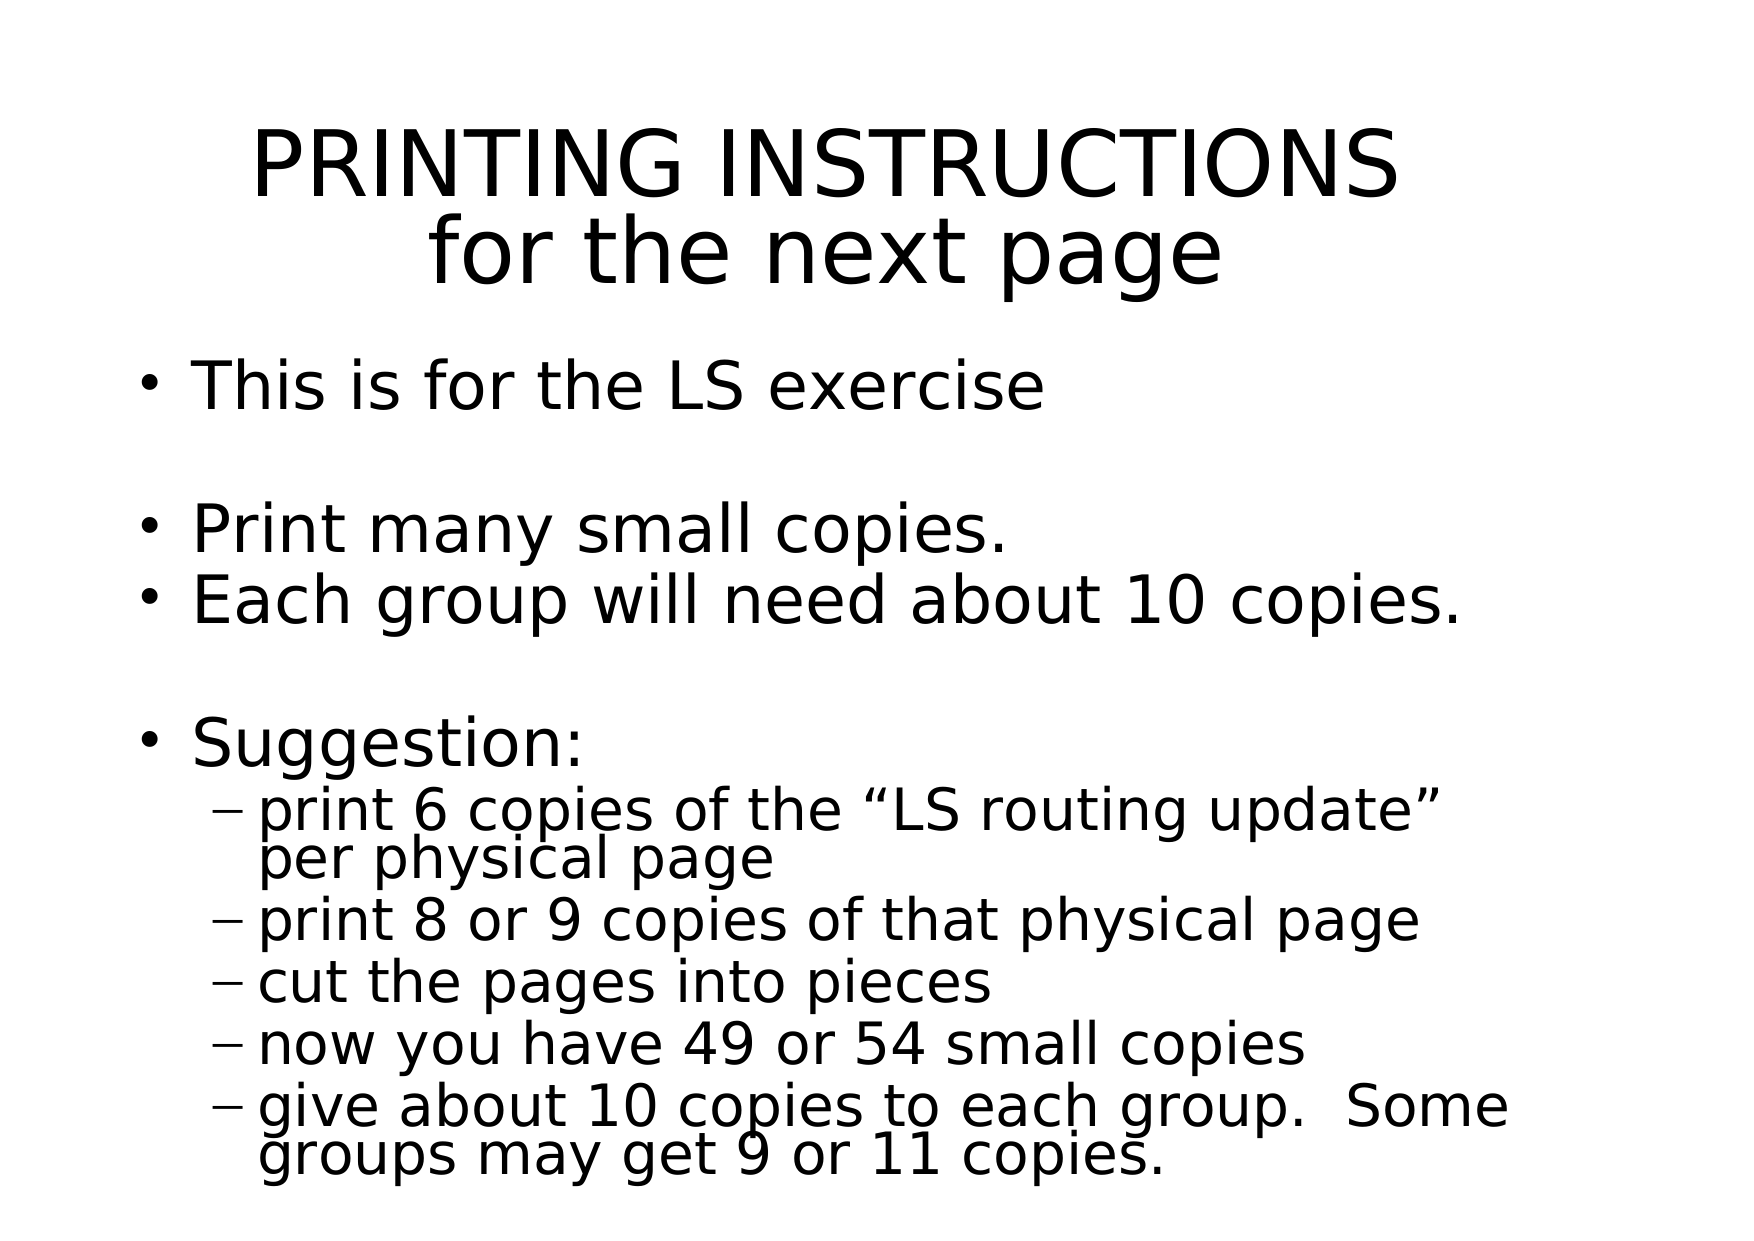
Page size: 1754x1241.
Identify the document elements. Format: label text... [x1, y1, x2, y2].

list This is for the LS exercise Print many small copies. Each group will need about 10 copies. Suggestion: print 6 copies of the “LS routing update” per physical page print 8 or 9 copies of that physical page cut the pages into pieces now you have 49 or 54 small copies give about 10 copies to each group. Some groups may get 9 or 11 copies. [123, 357, 1530, 1215]
title PRINTING INSTRUCTIONS for the next page [123, 109, 1530, 319]
